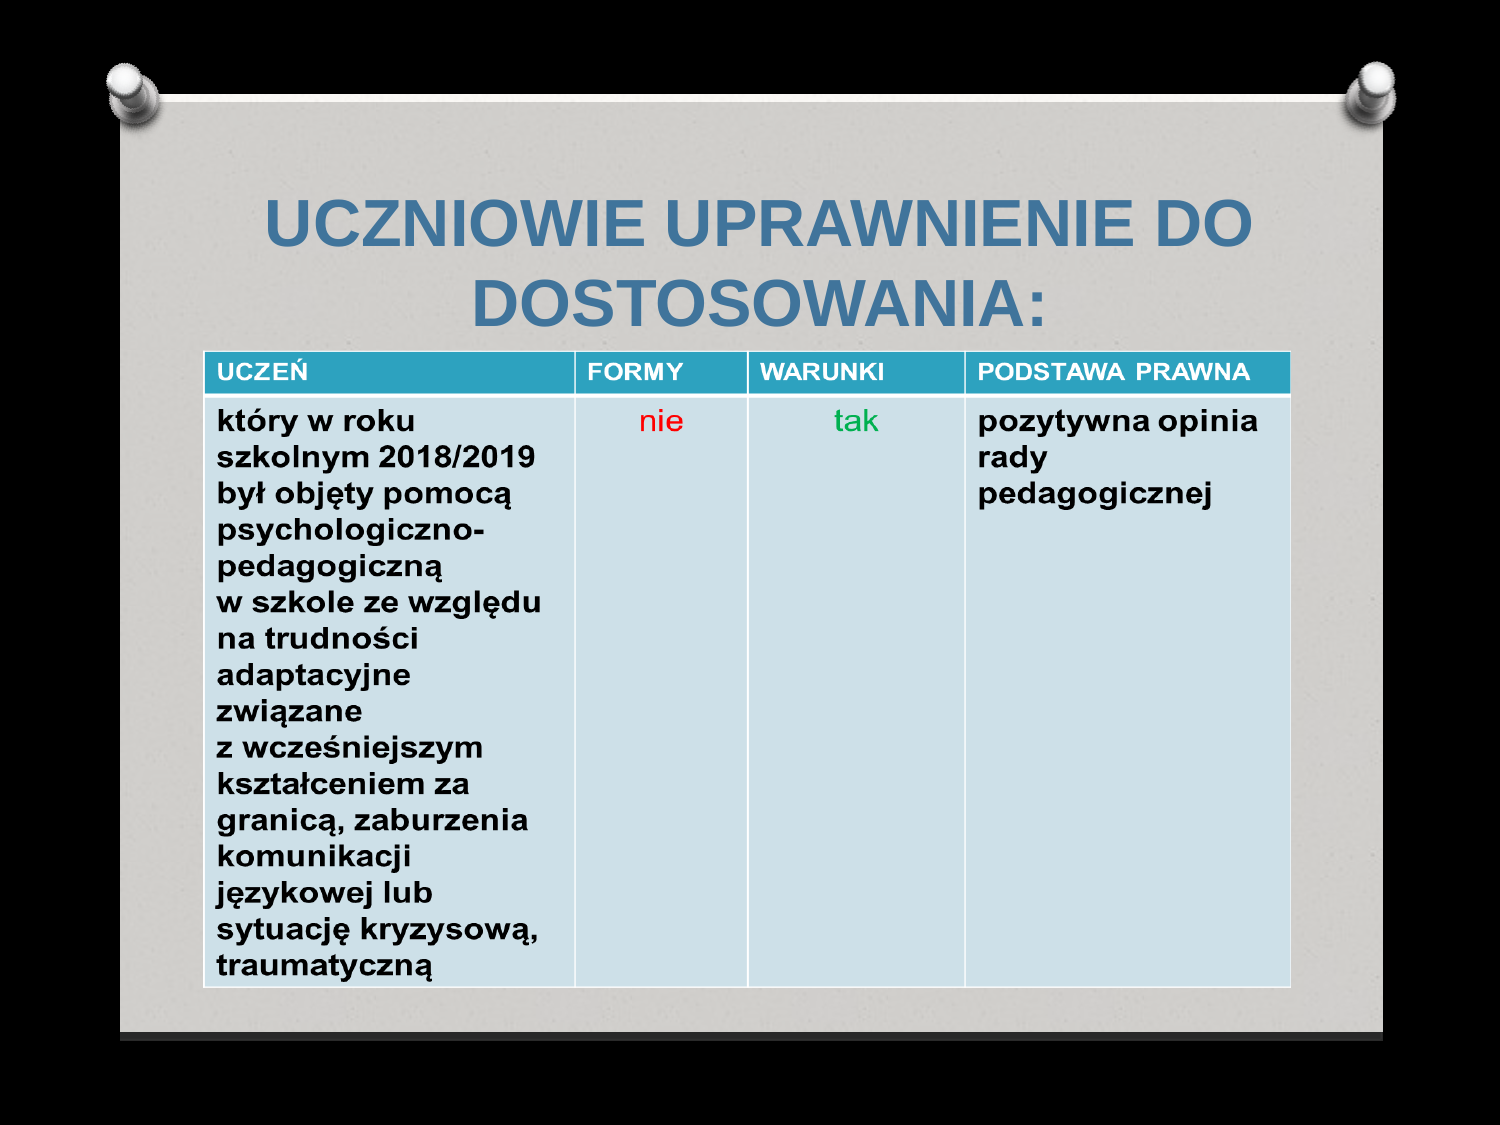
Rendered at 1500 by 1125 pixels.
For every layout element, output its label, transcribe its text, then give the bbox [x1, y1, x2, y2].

text_box UCZNIOWIE UPRAWNIENIE DO DOSTOSOWANIA: [230, 172, 1291, 350]
picture [203, 349, 1291, 1001]
